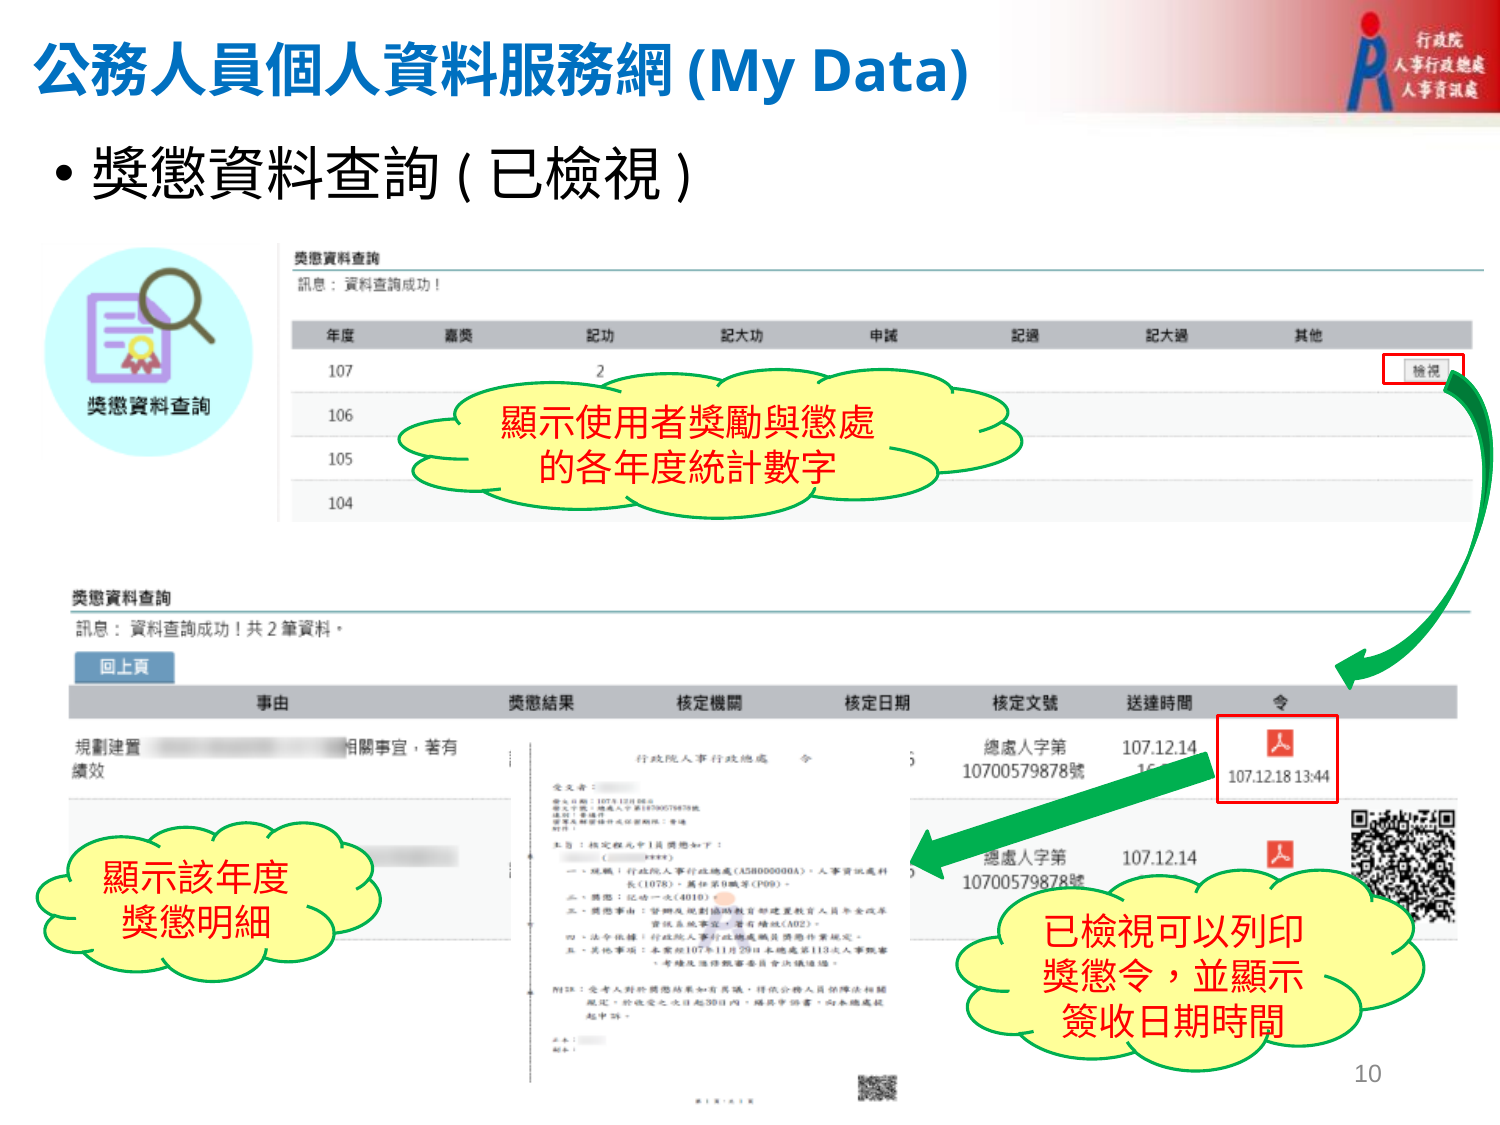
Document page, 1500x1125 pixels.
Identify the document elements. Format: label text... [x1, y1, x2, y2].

list 獎懲資料查詢(已檢視) [39, 137, 1457, 223]
text_box 顯示使用者獎勵與懲處的各年度統計數字 [399, 369, 1022, 519]
picture [41, 243, 260, 460]
text_box [1336, 371, 1492, 689]
text_box [911, 753, 1214, 879]
picture [55, 0, 1500, 1125]
title 公務人員個人資料服務網(My Data) [17, 18, 1447, 126]
text_box 已檢視可以列印獎懲令，並顯示簽收日期時間 [956, 870, 1424, 1072]
text_box <編號> [1059, 1042, 1397, 1103]
text_box 顯示該年度獎懲明細 [37, 822, 381, 982]
